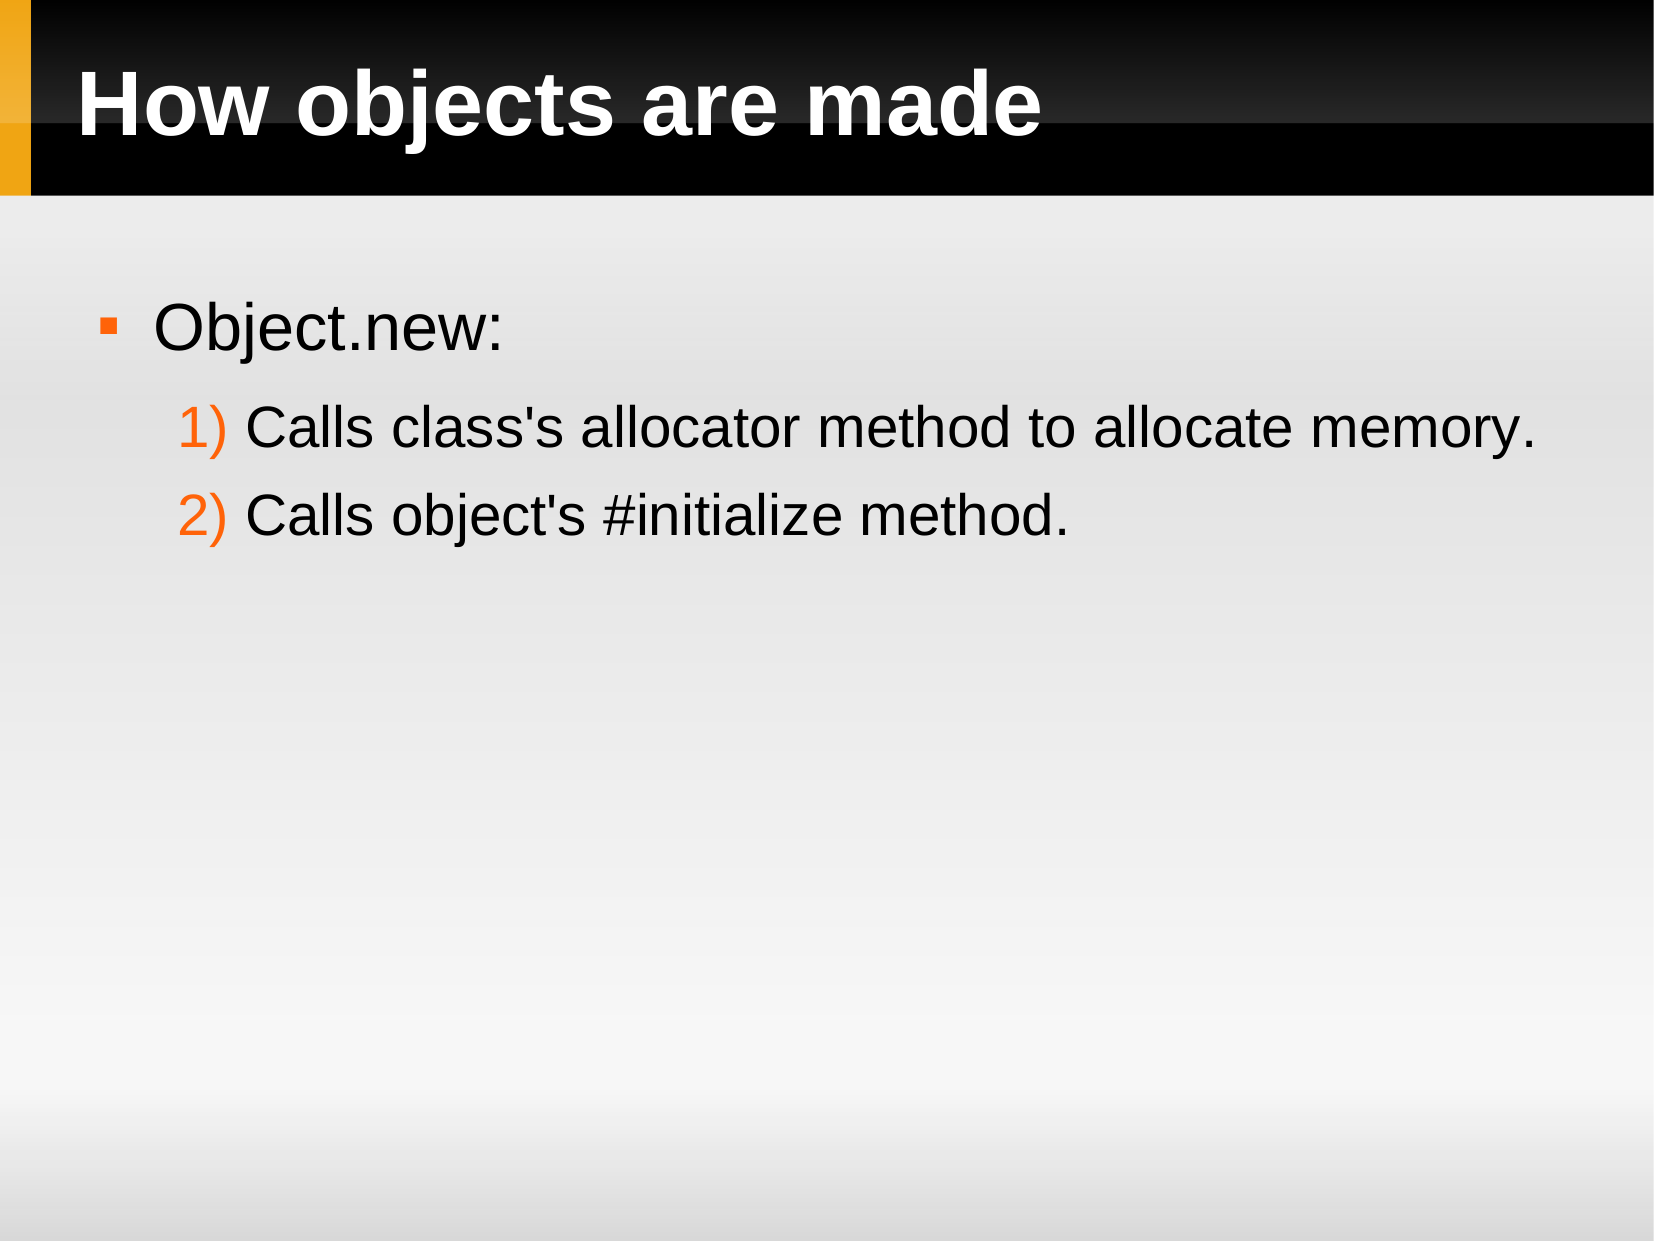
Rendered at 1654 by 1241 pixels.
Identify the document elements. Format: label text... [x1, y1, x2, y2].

title How objects are made [76, 7, 1565, 200]
picture [0, 0, 1654, 1241]
list Object.new: Calls class's allocator method to allocate memory. Calls object's #initialize method. [82, 290, 1571, 1201]
